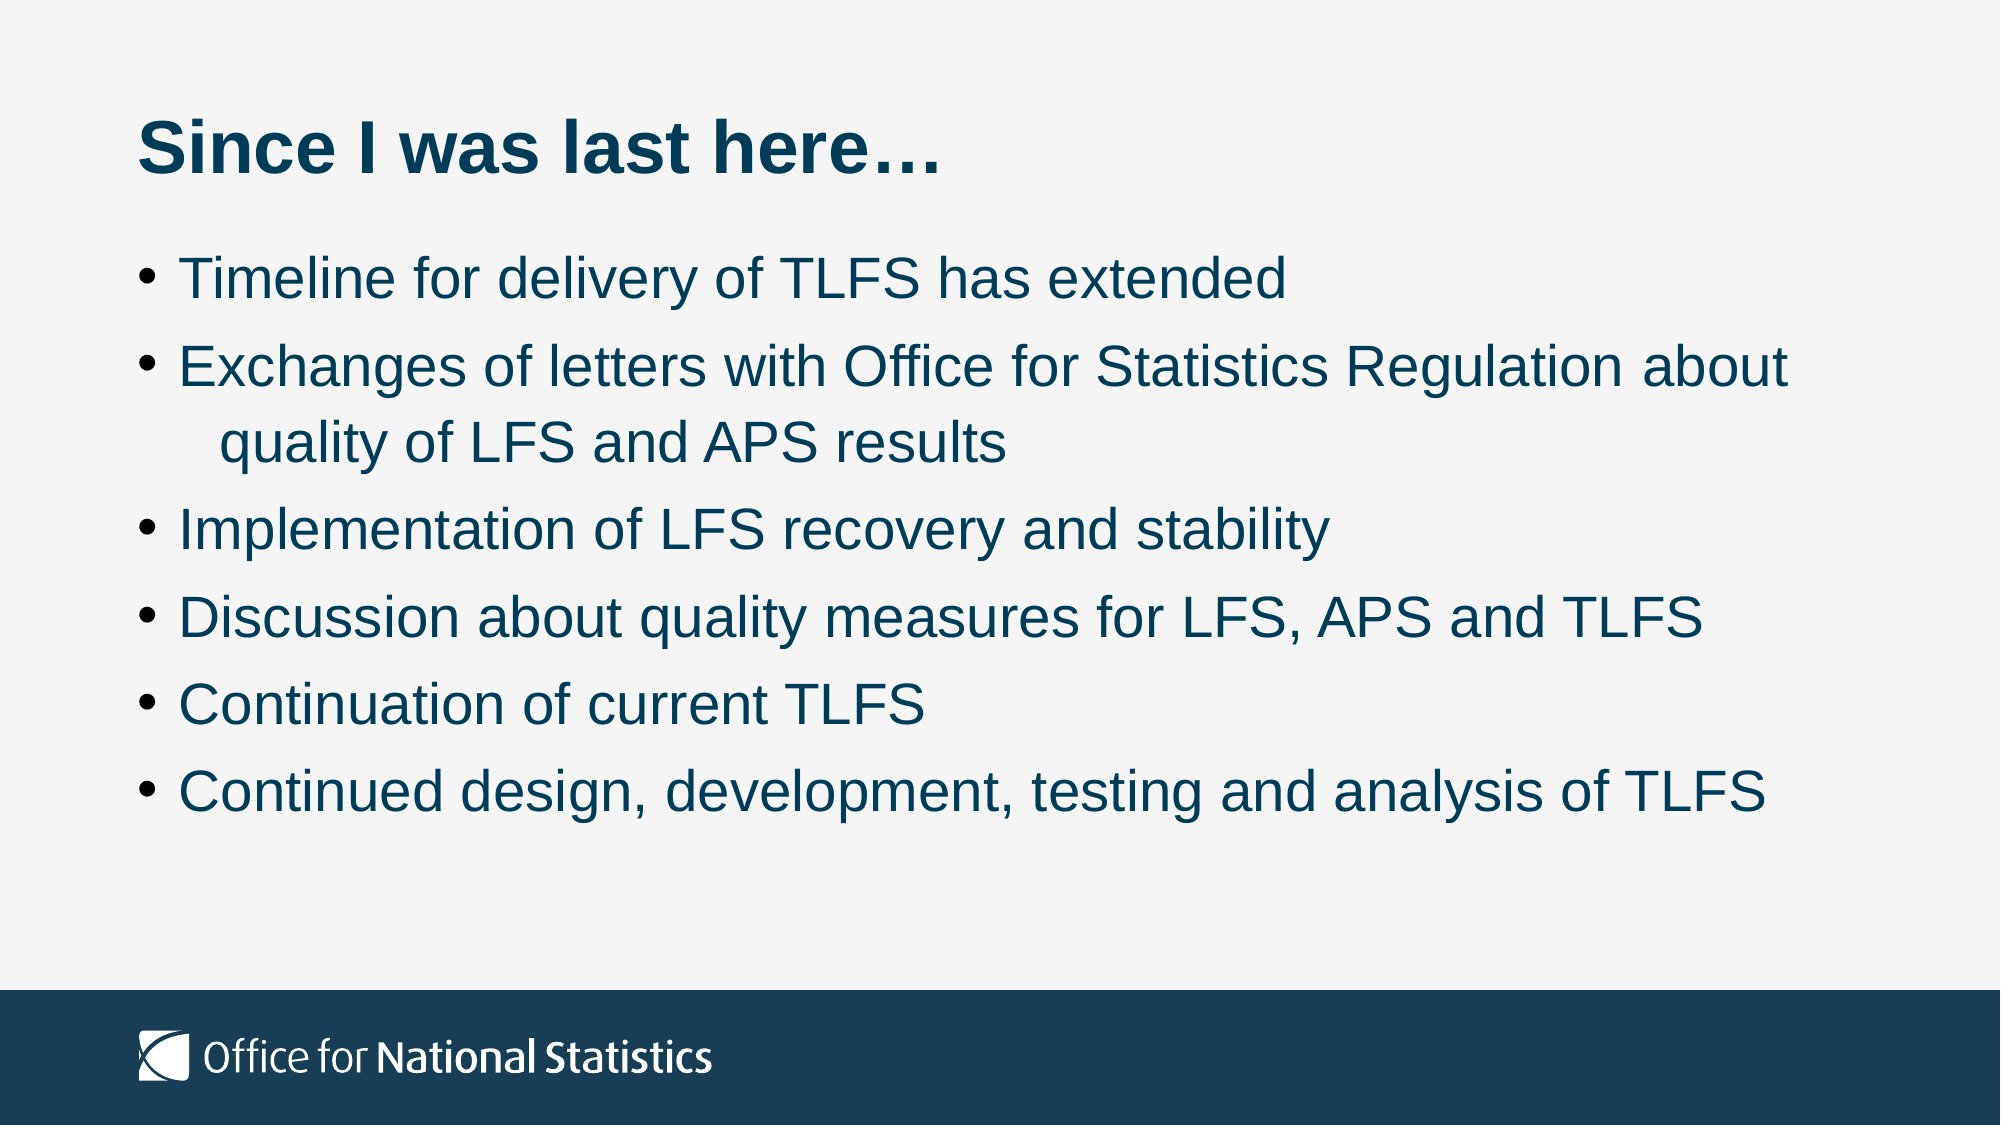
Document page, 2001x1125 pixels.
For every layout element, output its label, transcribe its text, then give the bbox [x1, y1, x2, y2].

list Timeline for delivery of TLFS has extended Exchanges of letters with Office for Statistics Regulation about quality of LFS and APS results Implementation of LFS recovery and stability Discussion about quality measures for LFS, APS and TLFS Continuation of current TLFS Continued design, development, testing and analysis of TLFS [137, 233, 1863, 825]
title Since I was last here… [137, 105, 1863, 192]
